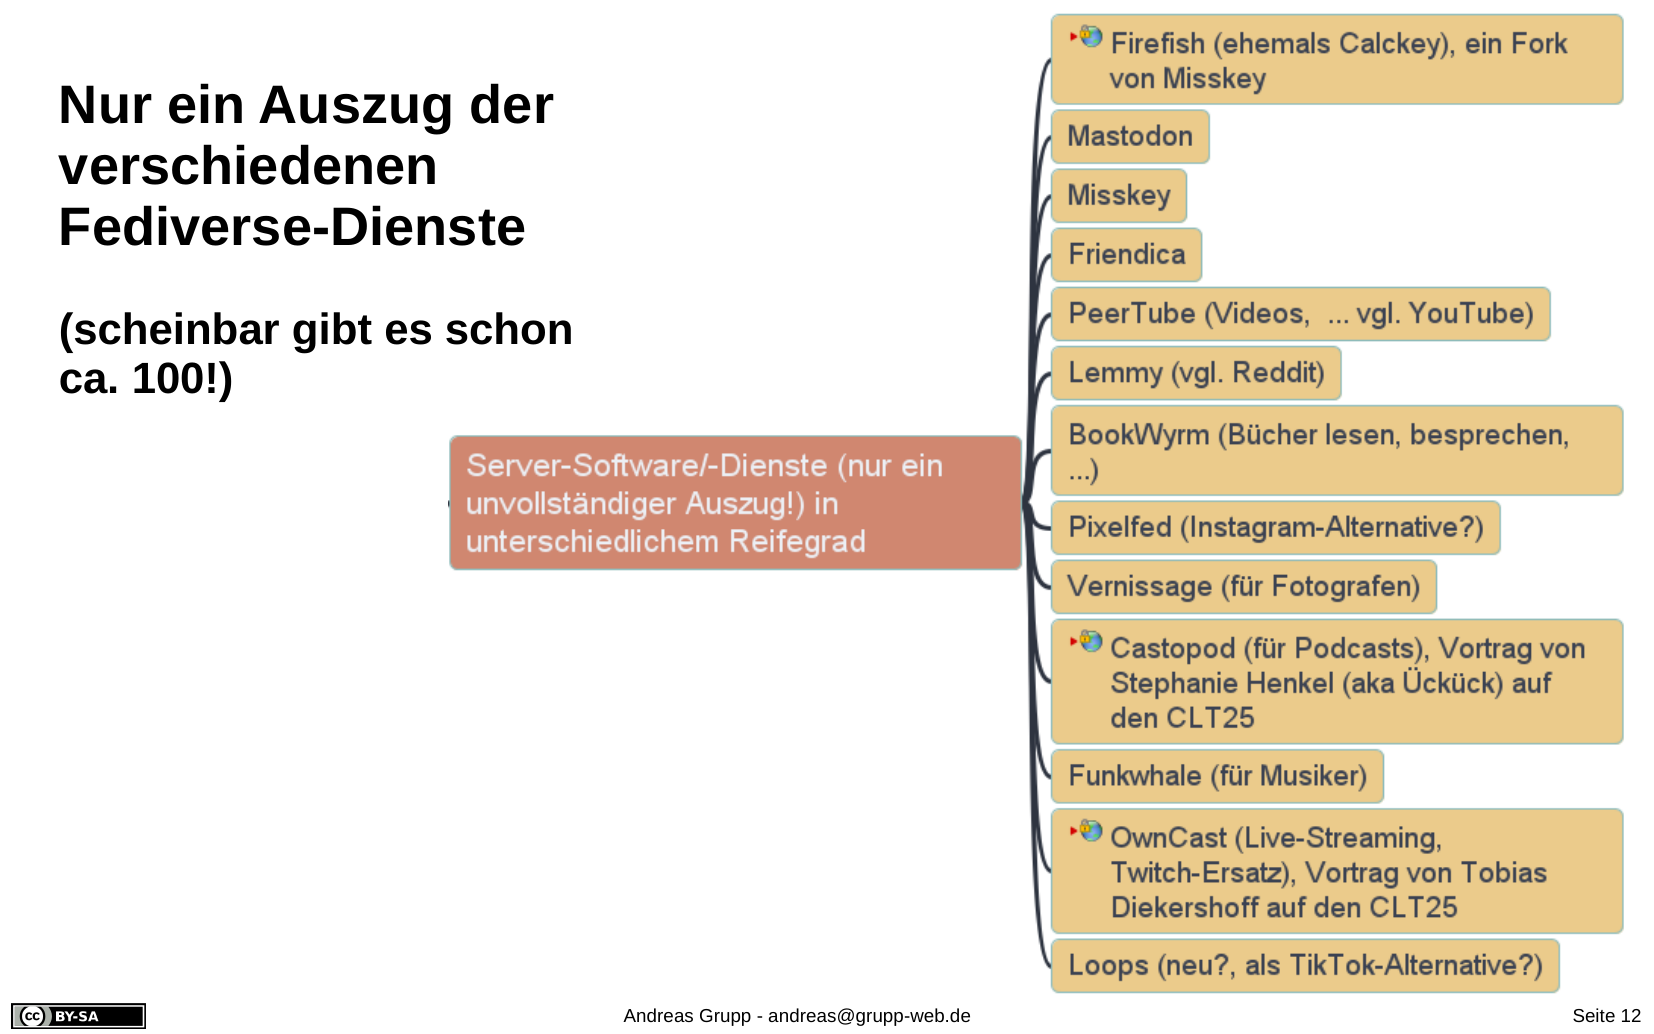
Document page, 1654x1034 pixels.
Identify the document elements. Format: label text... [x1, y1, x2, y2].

picture [448, 5, 1630, 1007]
title Nur ein Auszug der verschiedenen Fediverse-Dienste (scheinbar gibt es schon ca. 100!) [59, 59, 591, 419]
picture [11, 1003, 146, 1029]
